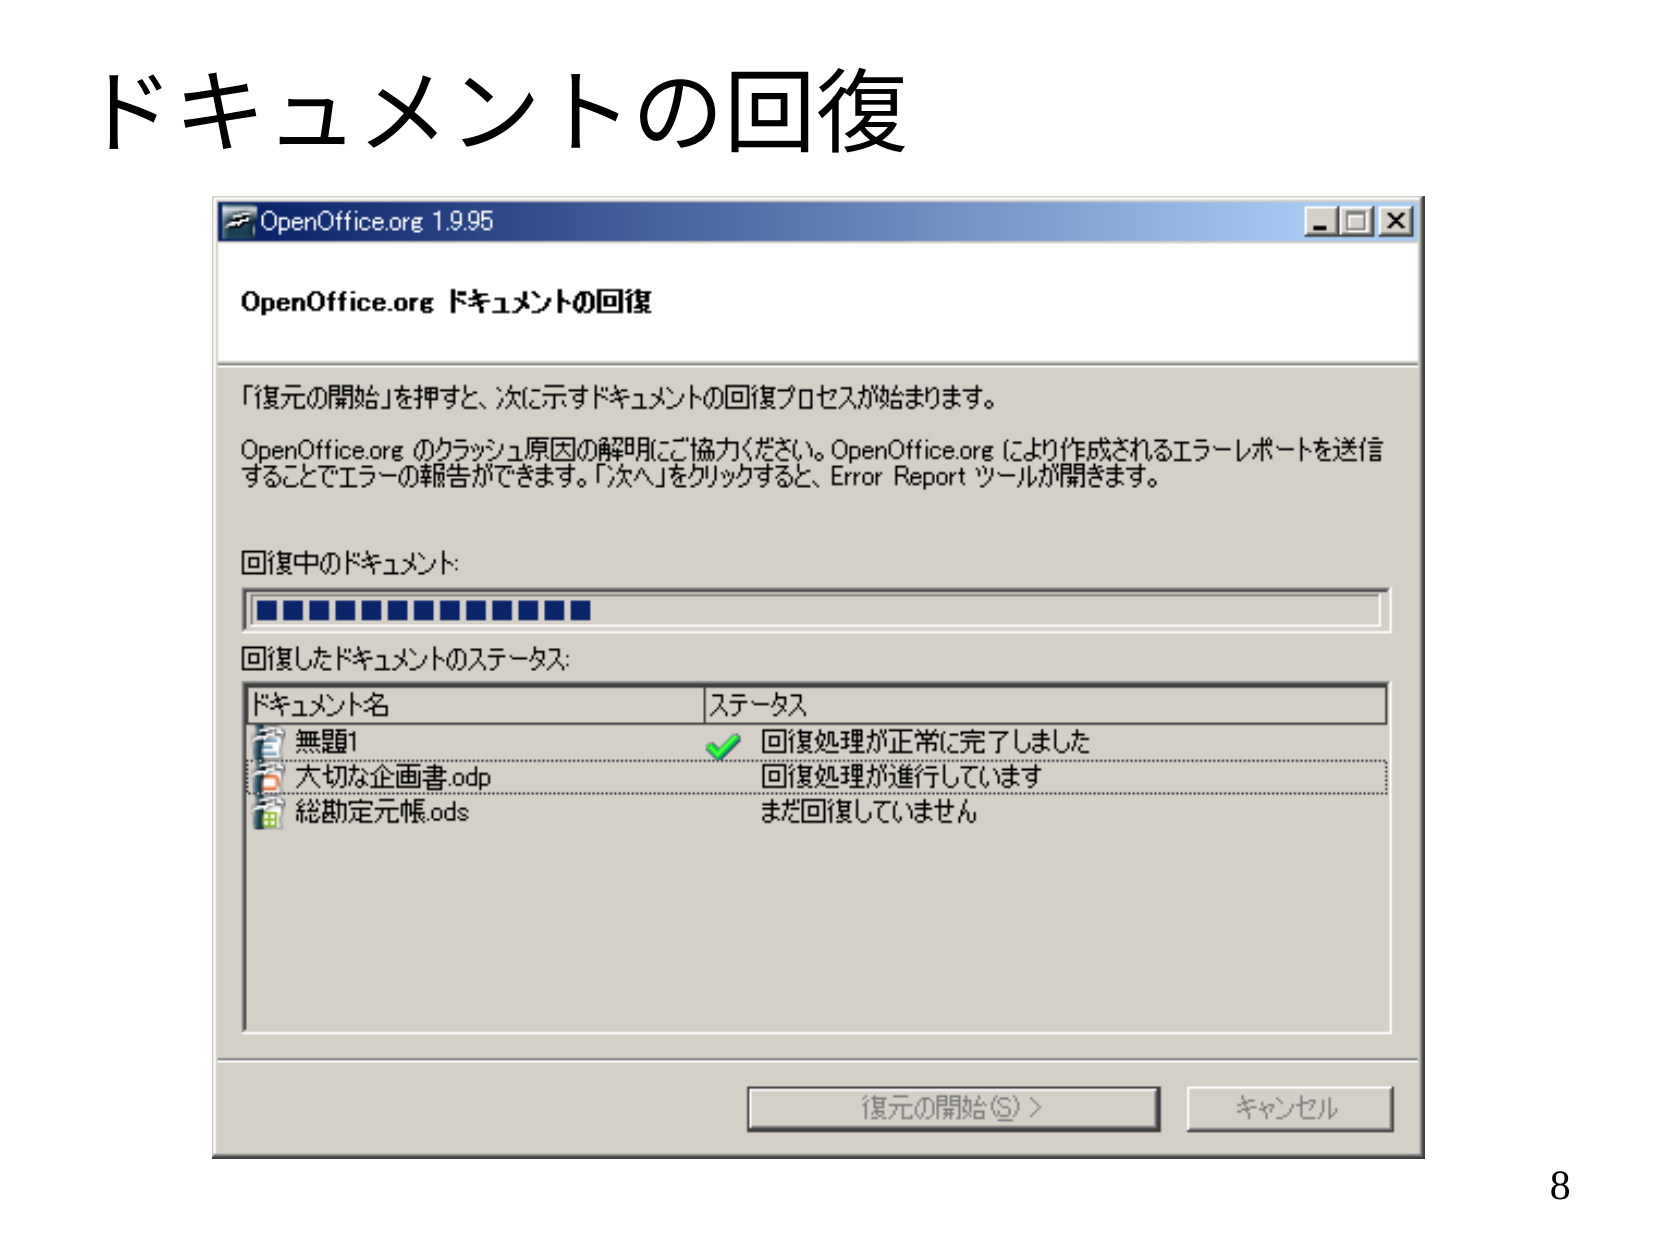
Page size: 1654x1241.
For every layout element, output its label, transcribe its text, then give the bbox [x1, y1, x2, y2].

title ドキュメントの回復 [82, 0, 1623, 213]
picture [212, 213, 1425, 1159]
